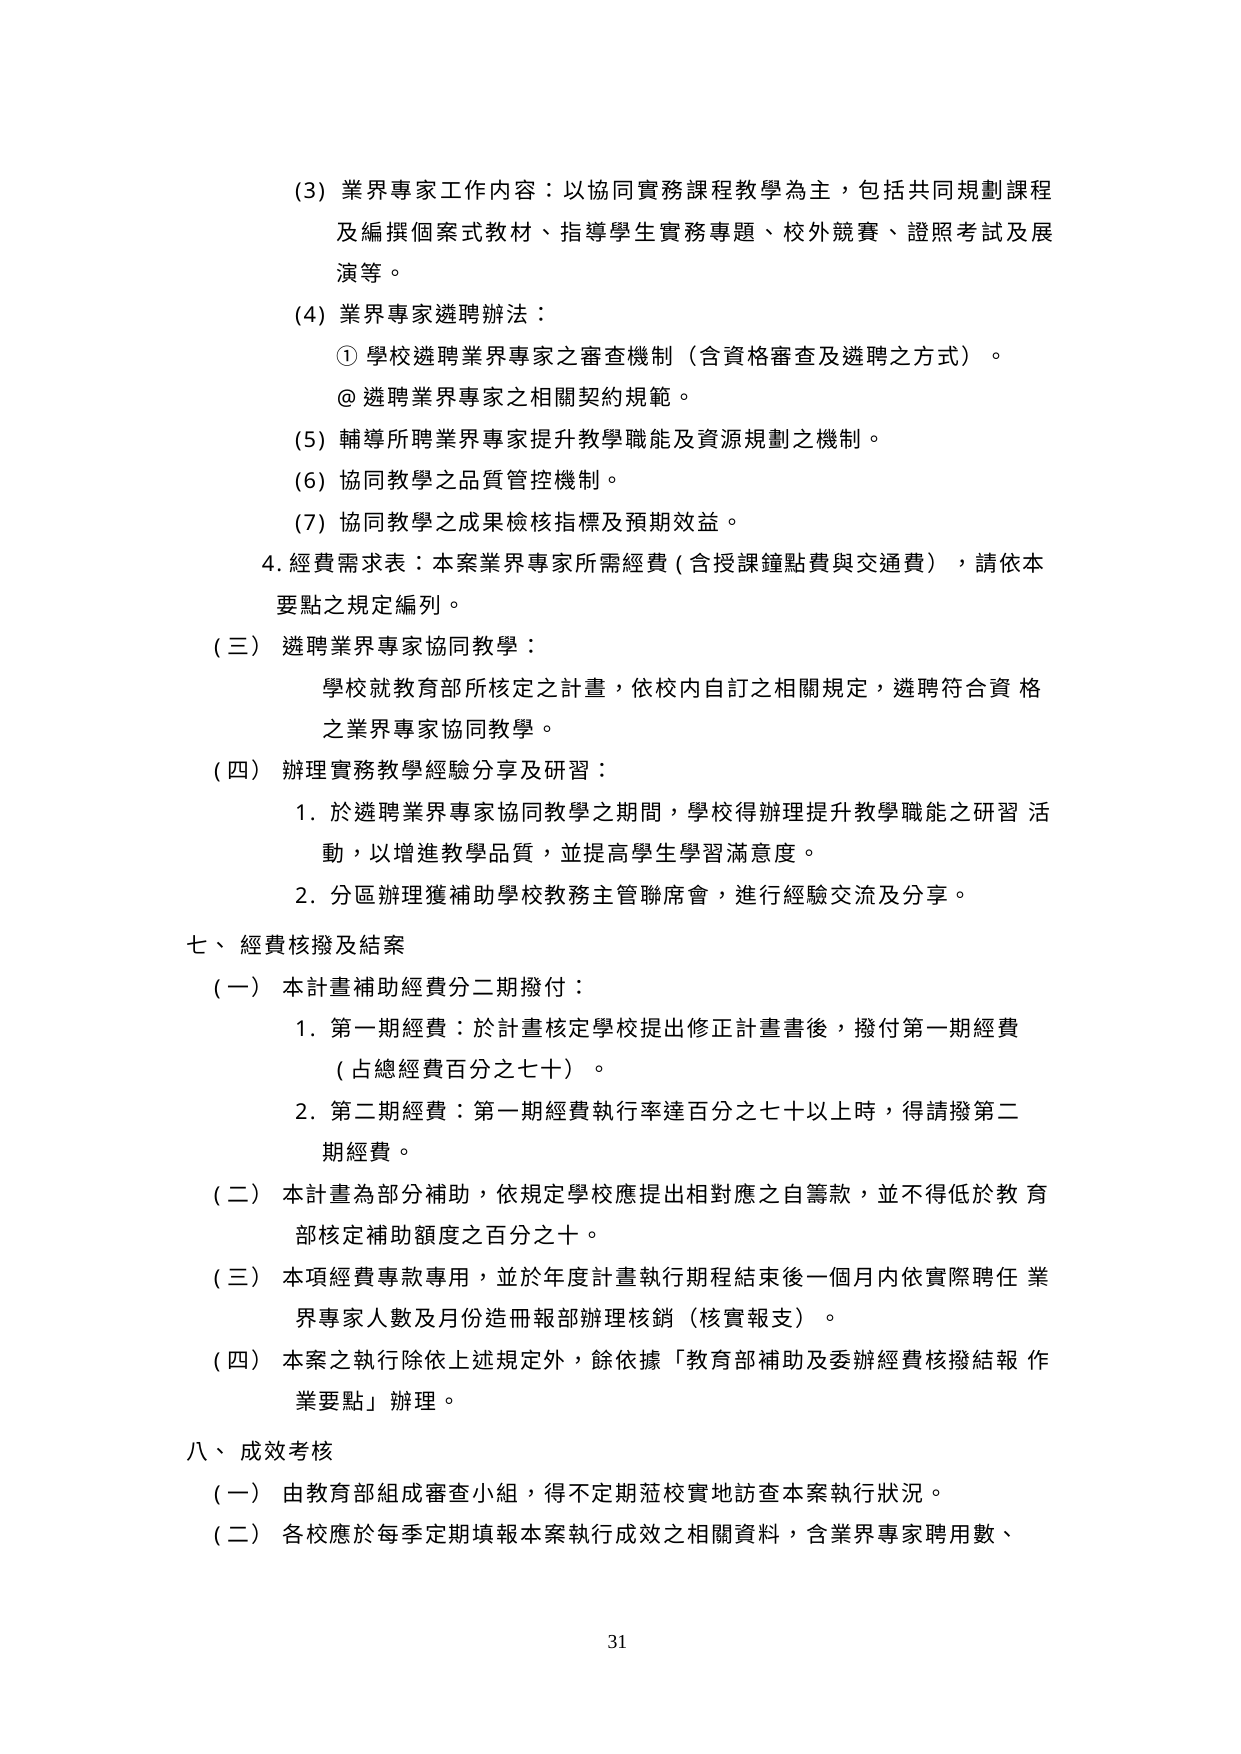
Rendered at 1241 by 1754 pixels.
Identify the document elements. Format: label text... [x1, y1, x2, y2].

text_box 31 [608, 1629, 632, 1649]
text_box (3) 業界專家工作内容：以協同實務課程教學為主，包括共同規劃課程 及編撰個案式教材、指導學生實務專題、校外競賽、證照考試及展 演等。 (4) 業界專家遴聘辦法： ①學校遴聘業界專家之審查機制（含資格審查及遴聘之方式）。 @遴聘業界專家之相關契約規範。 (5) 輔導所聘業界專家提升教學職能及資源規劃之機制。 (6) 協同教學之品質管控機制。 (7) 協同教學之成果檢核指標及預期效益。 4.經費需求表：本案業界專家所需經費(含授課鐘點費與交通費），請依本 要點之規定編列。 (三） 遴聘業界專家協同教學： 學校就教育部所核定之計晝，依校内自訂之相關規定，遴聘符合資 格之業界專家協同教學。 (四） 辦理實務教學經驗分享及研習： 1. 於遴聘業界專家協同教學之期間，學校得辦理提升教學職能之研習 活動，以增進教學品質，並提高學生學習滿意度。 2. 分區辦理獲補助學校教務主管聯席會，進行經驗交流及分享。 七、 經費核撥及結案 (一） 本計晝補助經費分二期撥付： 1. 第一期經費：於計晝核定學校提出修正計晝書後，撥付第一期經費 (占總經費百分之七十）。 2. 第二期經費：第一期經費執行率達百分之七十以上時，得請撥第二 期經費。 (二） 本計晝為部分補助，依規定學校應提出相對應之自籌款，並不得低於教 育部核定補助額度之百分之十。 (三） 本項經費專款專用，並於年度計晝執行期程結束後一個月内依實際聘任 業界專家人數及月份造冊報部辦理核銷（核實報支）。 (四） 本案之執行除依上述規定外，餘依據「教育部補助及委辦經費核撥結報 作業要點」辦理。 八、 成效考核 (一） 由教育部組成審查小組，得不定期蒞校實地訪查本案執行狀況。 (二） 各校應於每季定期填報本案執行成效之相關資料，含業界專家聘用數、 [186, 162, 1055, 1561]
